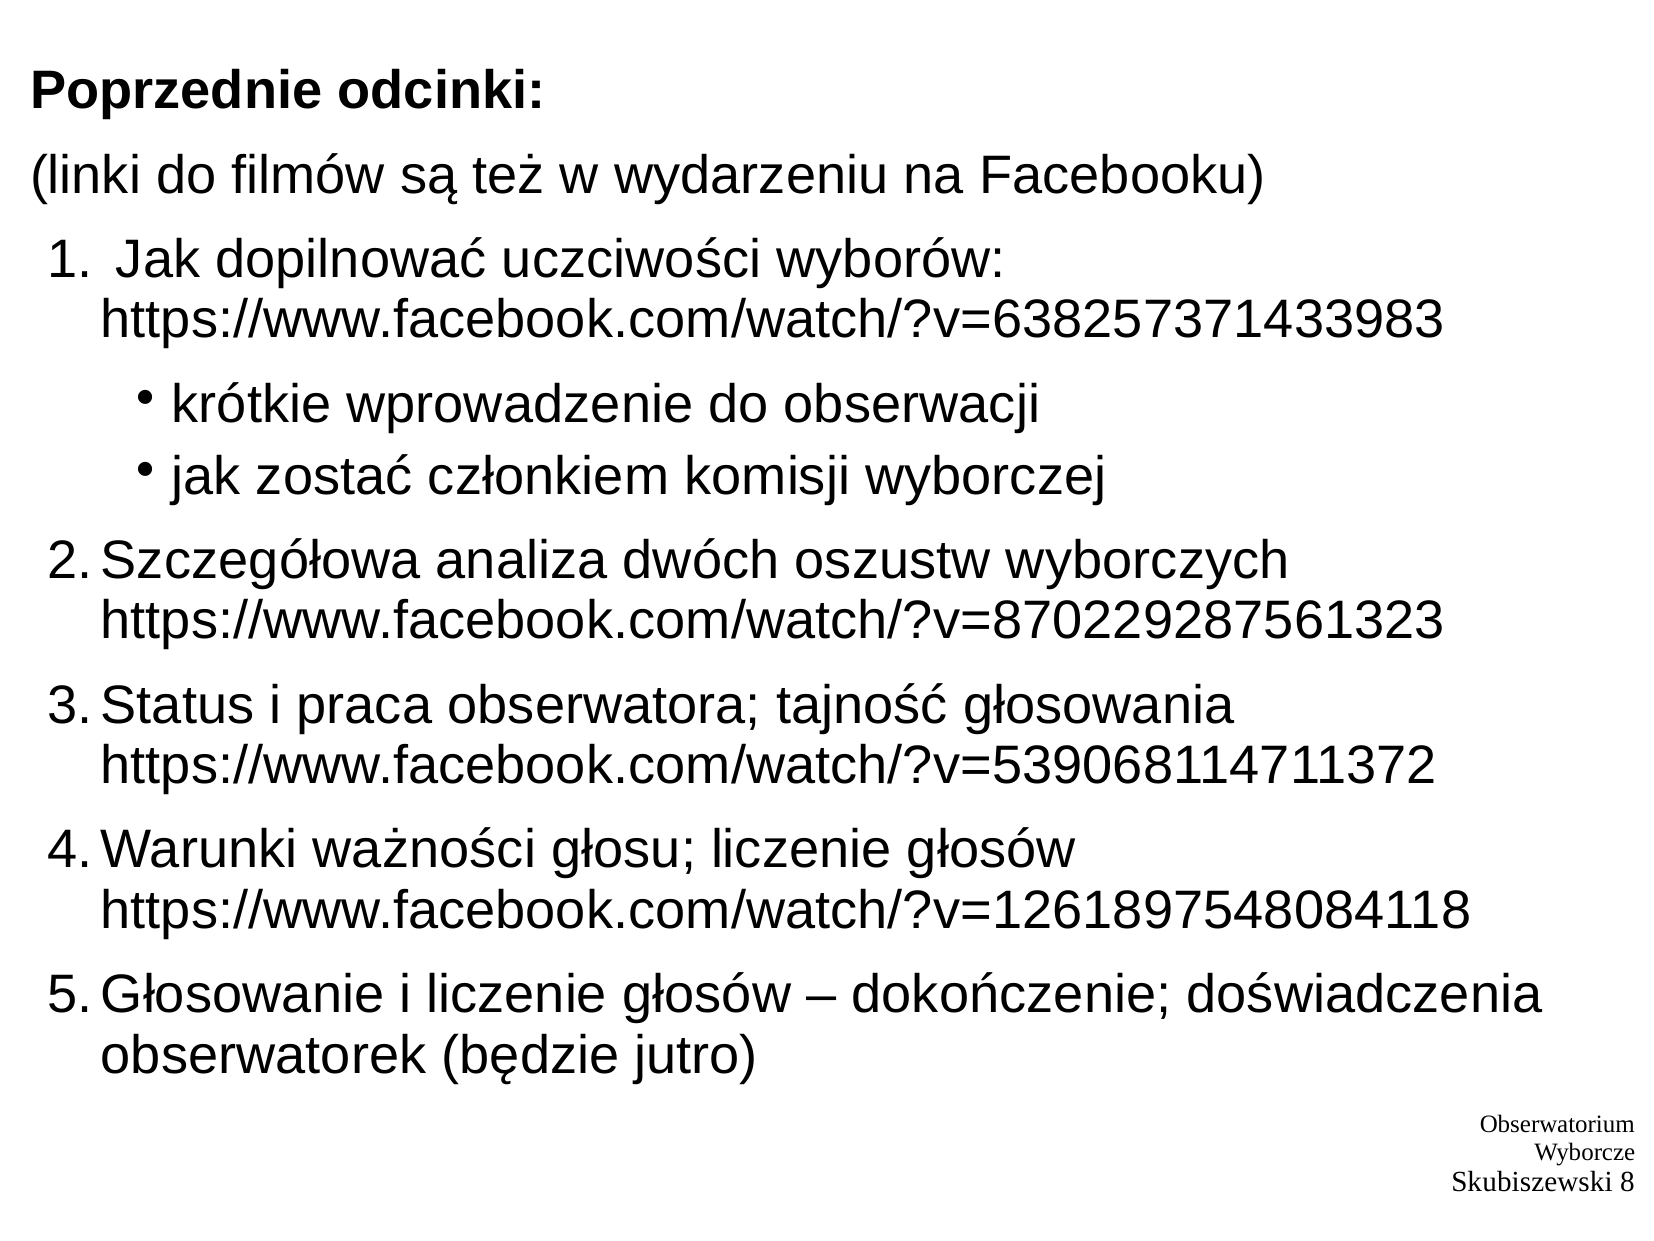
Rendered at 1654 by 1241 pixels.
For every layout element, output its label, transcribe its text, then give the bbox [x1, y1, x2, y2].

list Poprzednie odcinki: (linki do filmów są też w wydarzeniu na Facebooku) Jak dopilnować uczciwości wyborów: https://www.facebook.com/watch/?v=638257371433983 krótkie wprowadzenie do obserwacji jak zostać członkiem komisji wyborczej Szczegółowa analiza dwóch oszustw wyborczych https://www.facebook.com/watch/?v=870229287561323 Status i praca obserwatora; tajność głosowaniahttps://www.facebook.com/watch/?v=539068114711372 Warunki ważności głosu; liczenie głosów https://www.facebook.com/watch/?v=1261897548084118 Głosowanie i liczenie głosów – dokończenie; doświadczenia obserwatorek (będzie jutro) [30, 60, 1583, 1241]
